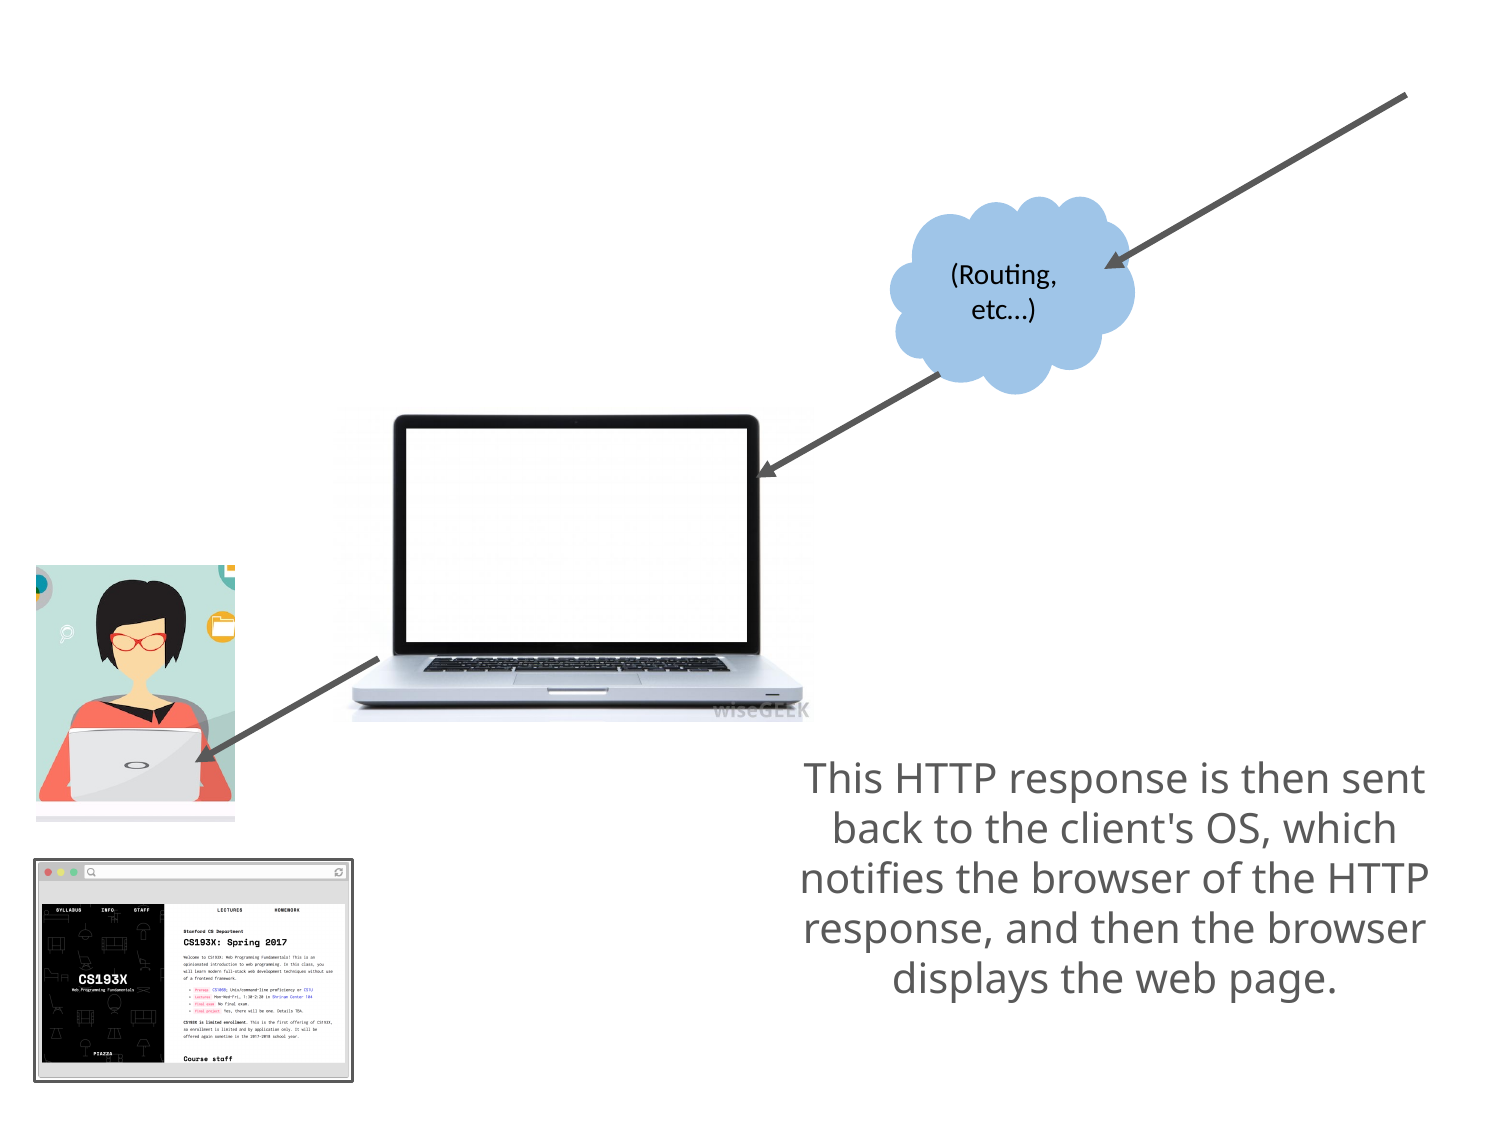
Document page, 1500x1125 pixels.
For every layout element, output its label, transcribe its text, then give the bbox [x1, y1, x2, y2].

picture [333, 407, 814, 722]
picture [36, 860, 351, 1080]
picture [36, 565, 235, 822]
text_box (Routing, etc…) [889, 196, 1136, 395]
list This HTTP response is then sent back to the client's OS, which notifies the browser of the HTTP response, and then the browser displays the web page. [773, 736, 1457, 973]
